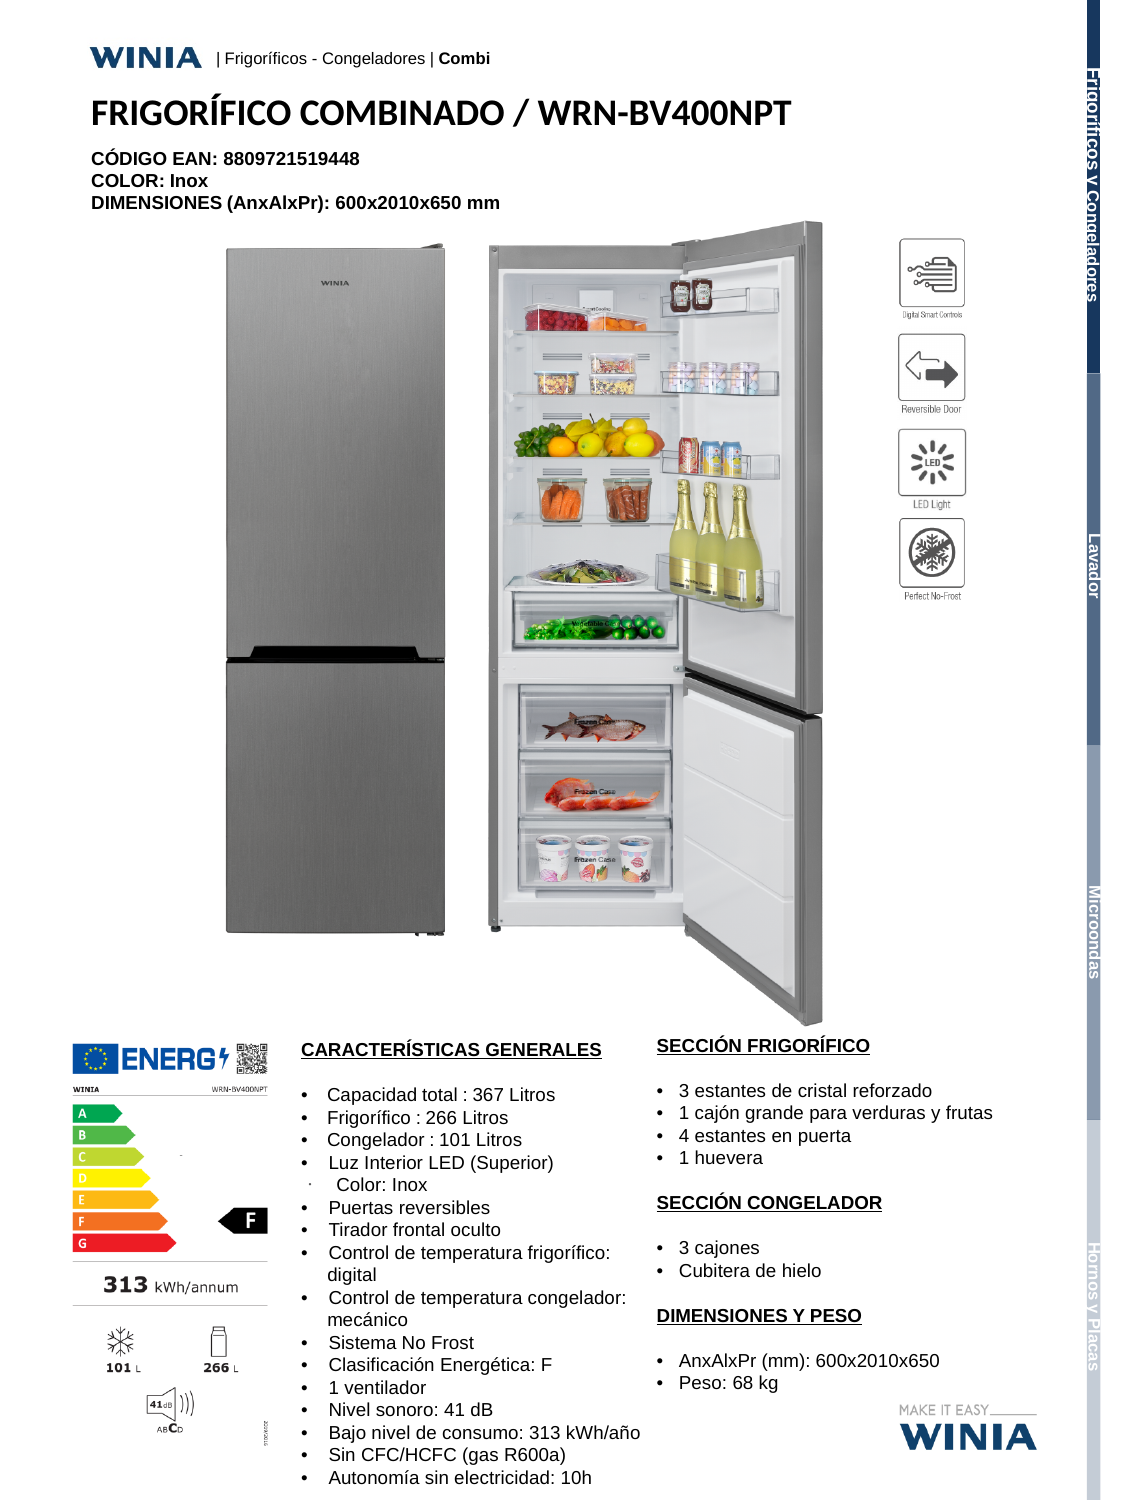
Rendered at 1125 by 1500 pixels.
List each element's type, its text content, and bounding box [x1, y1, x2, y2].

picture [897, 421, 967, 515]
text_box Frigoríficos y Congeladores [1076, 67, 1106, 303]
text_box FRIGORÍFICO COMBINADO / WRN-BV400NPT [77, 81, 917, 140]
picture [87, 37, 205, 77]
picture [893, 1398, 1047, 1459]
text_box Lavadoras – Secadoras – Lavavajillas [978, 533, 1106, 600]
text_box [1087, 0, 1100, 67]
text_box | Frigoríficos - Congeladores | Combi [216, 48, 491, 75]
text_box [1087, 1372, 1100, 1500]
text_box [1087, 303, 1100, 533]
text_box Microondas [1079, 885, 1107, 980]
text_box CARACTERÍSTICAS GENERALES • Capacidad total : 367 Litros • Frigorífico : 266 Litros • Congelador : 101 Litros • Luz Interior LED (Superior) Color: Inox • Puertas reversibles • Tirador frontal oculto • Control de temperatura frigorífico: digital • Control de temperatura congelador: mecánico • Sistema No Frost • Clasificación Energética: F • 1 ventilador • Nivel sonoro: 41 dB • Bajo nivel de consumo: 313 kWh/año • Sin CFC/HCFC (gas R600a) • Autonomía sin electricidad: 10h [286, 1030, 664, 1496]
text_box CÓDIGO EAN: 8809721519448 COLOR: Inox DIMENSIONES (AnxAlxPr): 600x2010x650 mm [91, 146, 501, 266]
text_box Hornos y Placas [1078, 1242, 1106, 1372]
text_box [1087, 600, 1100, 885]
picture [899, 517, 965, 602]
picture [66, 1037, 274, 1452]
text_box [1087, 980, 1100, 1242]
picture [897, 326, 967, 420]
text_box SECCIÓN FRIGORÍFICO • 3 estantes de cristal reforzado • 1 cajón grande para verduras y frutas • 4 estantes en puerta • 1 huevera SECCIÓN CONGELADOR • 3 cajones • Cubitera de hielo DIMENSIONES Y PESO • AnxAlxPr (mm): 600x2010x650 • Peso: 68 kg [641, 1026, 1015, 1402]
picture [479, 218, 829, 1031]
picture [214, 238, 451, 942]
picture [899, 237, 965, 320]
